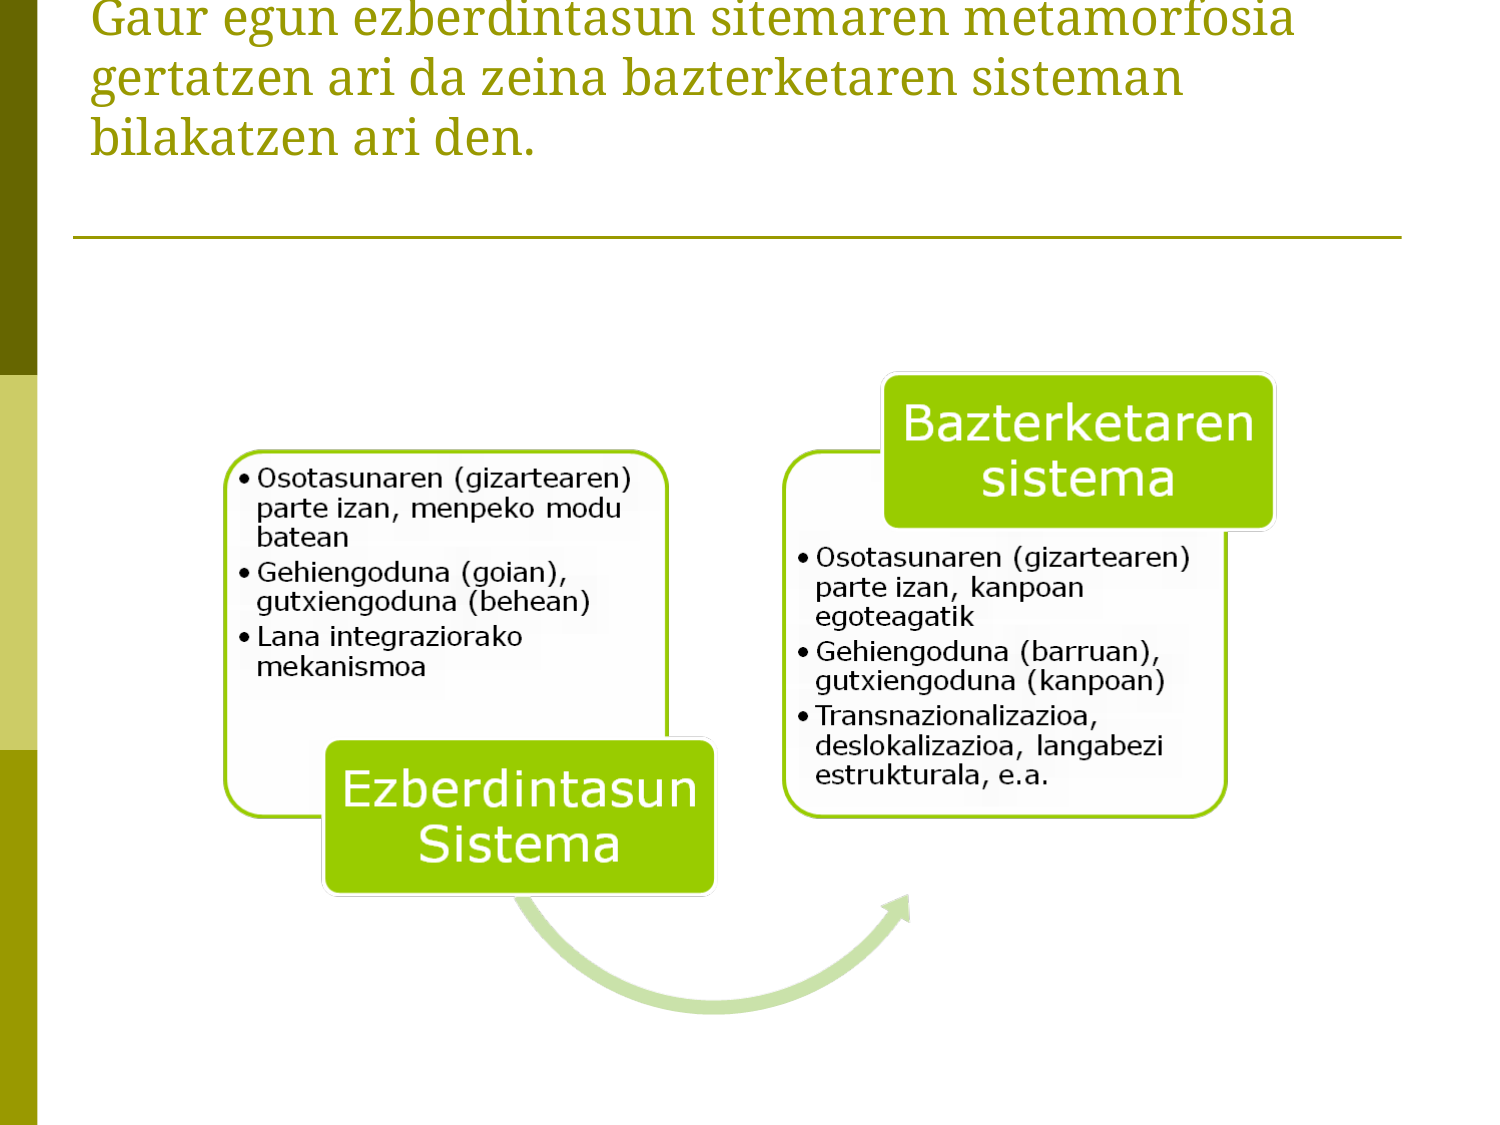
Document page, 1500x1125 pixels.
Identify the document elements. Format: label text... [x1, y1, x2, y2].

picture [73, 261, 1427, 1016]
title Gaur egun ezberdintasun sitemaren metamorfosia gertatzen ari da zeina bazterketaren sisteman bilakatzen ari den. [75, 45, 1426, 233]
